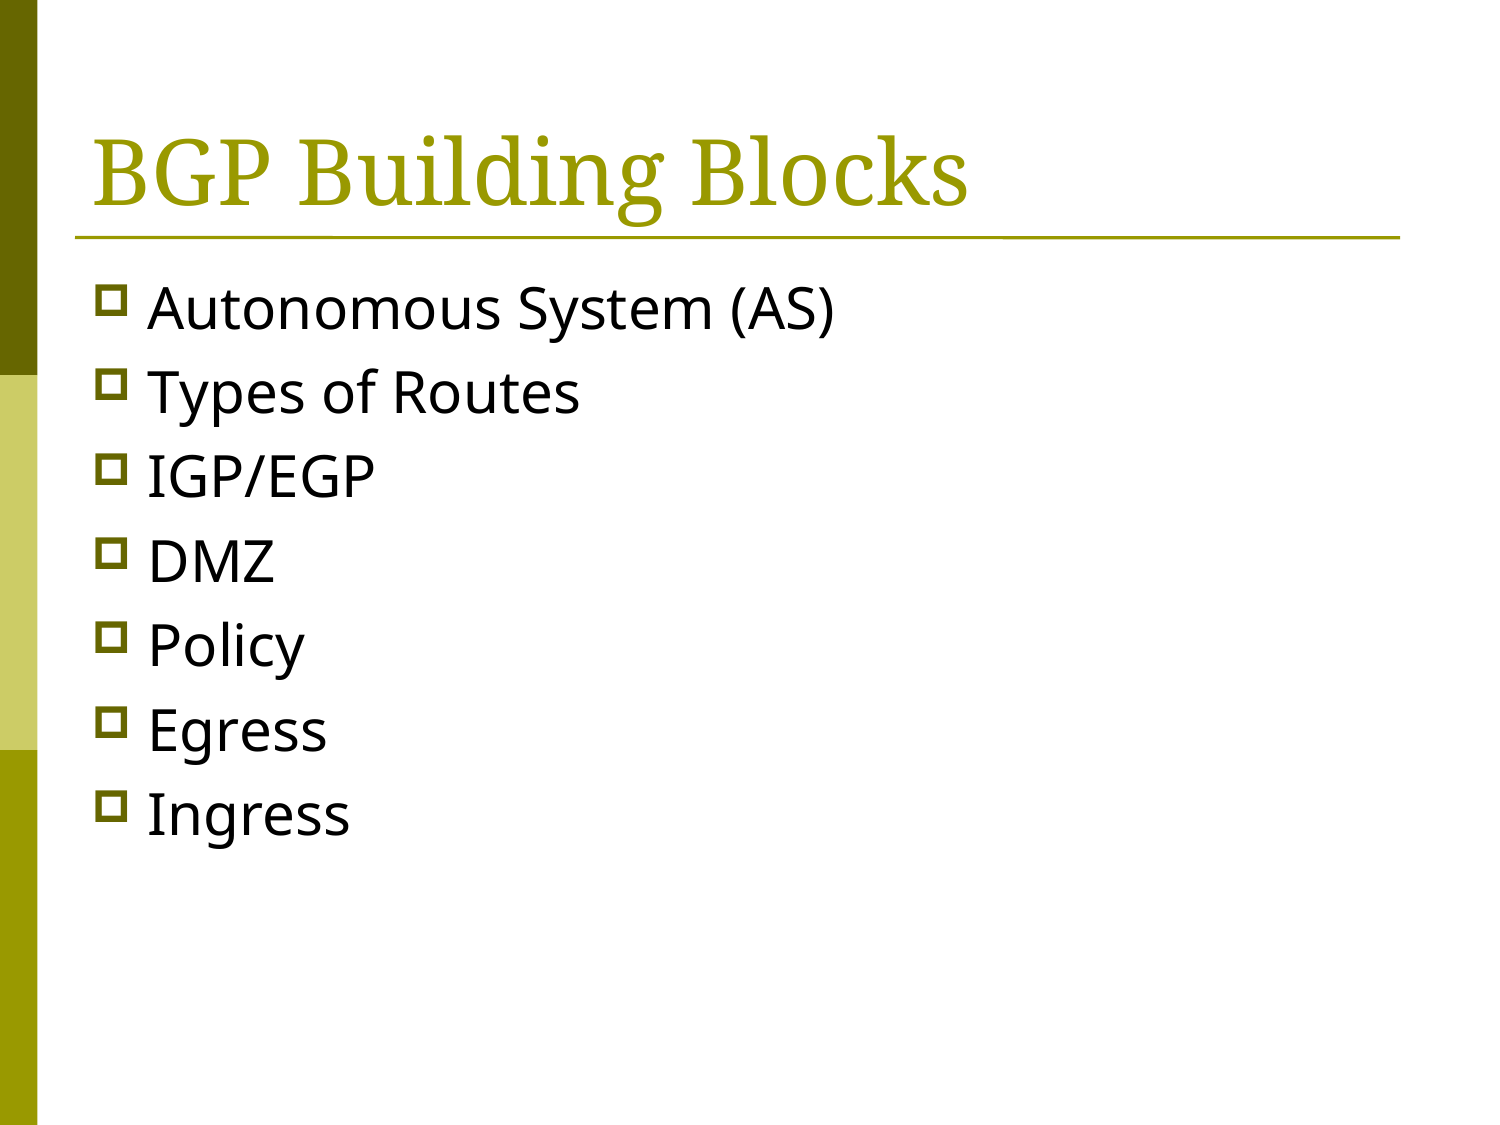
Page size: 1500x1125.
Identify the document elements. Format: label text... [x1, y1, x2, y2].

title BGP Building Blocks [75, 45, 1426, 233]
list Autonomous System (AS) Types of Routes IGP/EGP DMZ Policy Egress Ingress [75, 262, 1426, 1006]
